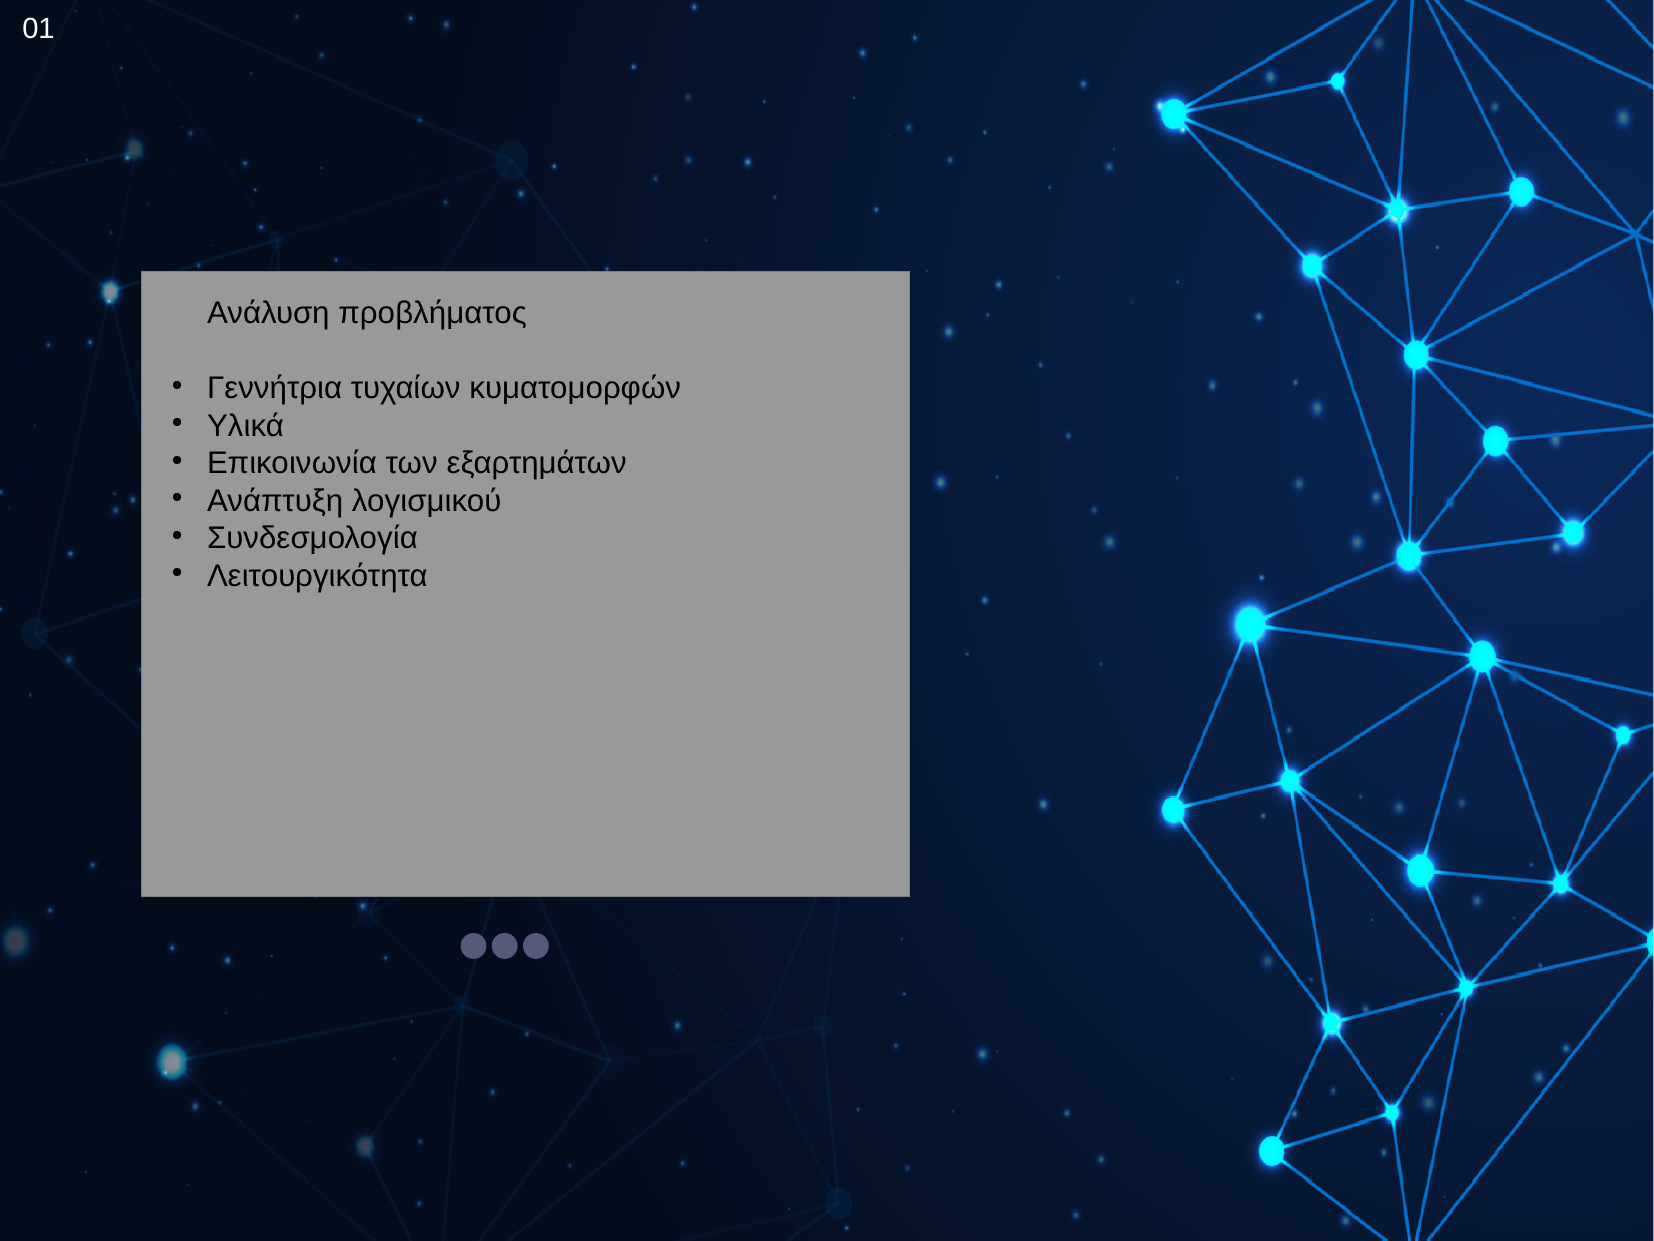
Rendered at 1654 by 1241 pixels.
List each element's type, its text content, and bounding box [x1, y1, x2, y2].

text_box [460, 933, 487, 959]
text_box [491, 933, 518, 959]
text_box [522, 933, 549, 959]
text_box [141, 271, 910, 897]
title 01 [6, 5, 71, 48]
text_box Ανάλυση προβλήματος Γεννήτρια τυχαίων κυματομορφών Υλικά Επικοινωνία των εξαρτημάτων Ανάπτυξη λογισμικού Συνδεσμολογία Λειτουργικότητα [156, 277, 1117, 707]
picture [0, 0, 1654, 1241]
